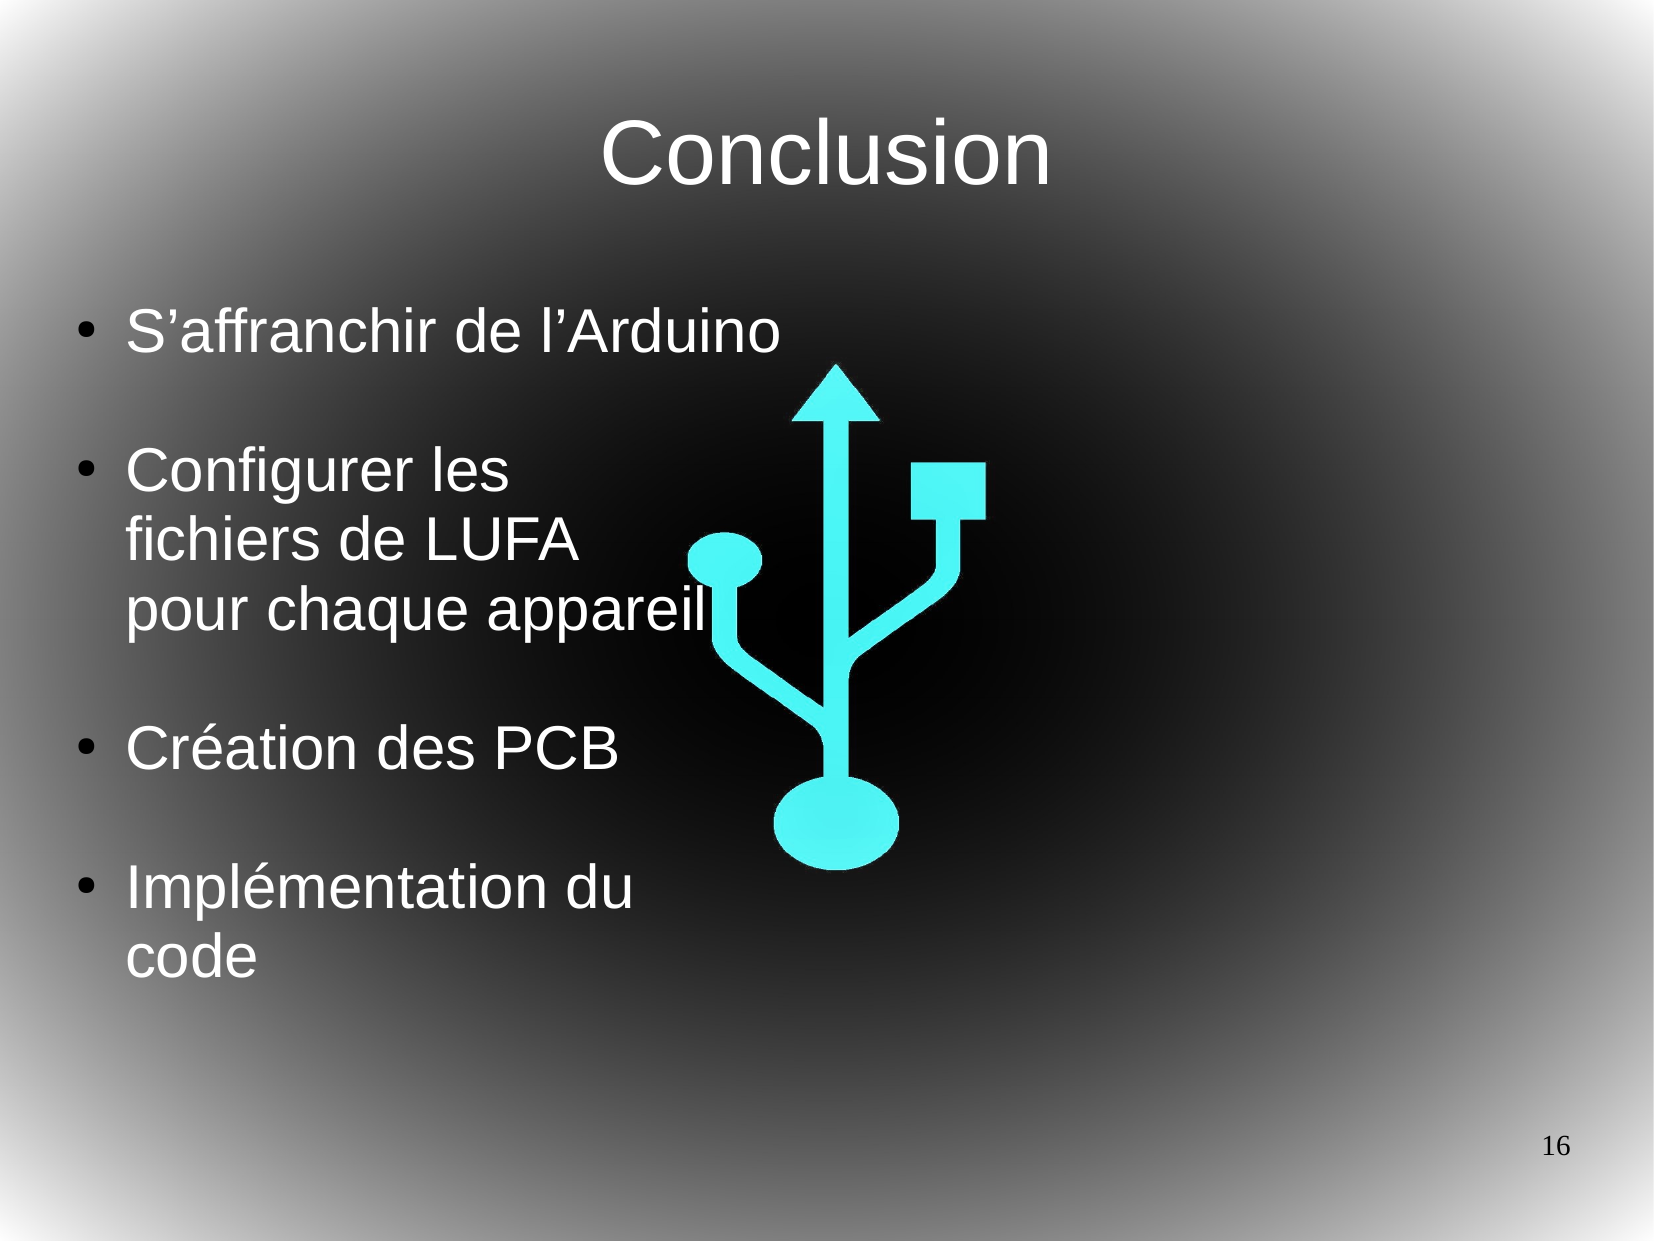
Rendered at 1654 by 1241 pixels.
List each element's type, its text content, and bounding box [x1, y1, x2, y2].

picture [0, 0, 1654, 1241]
list S’affranchir de l’Arduino Configurer les fichiers de LUFA pour chaque appareil Création des PCB Implémentation du code [59, 296, 786, 1016]
title Conclusion [82, 49, 1571, 257]
